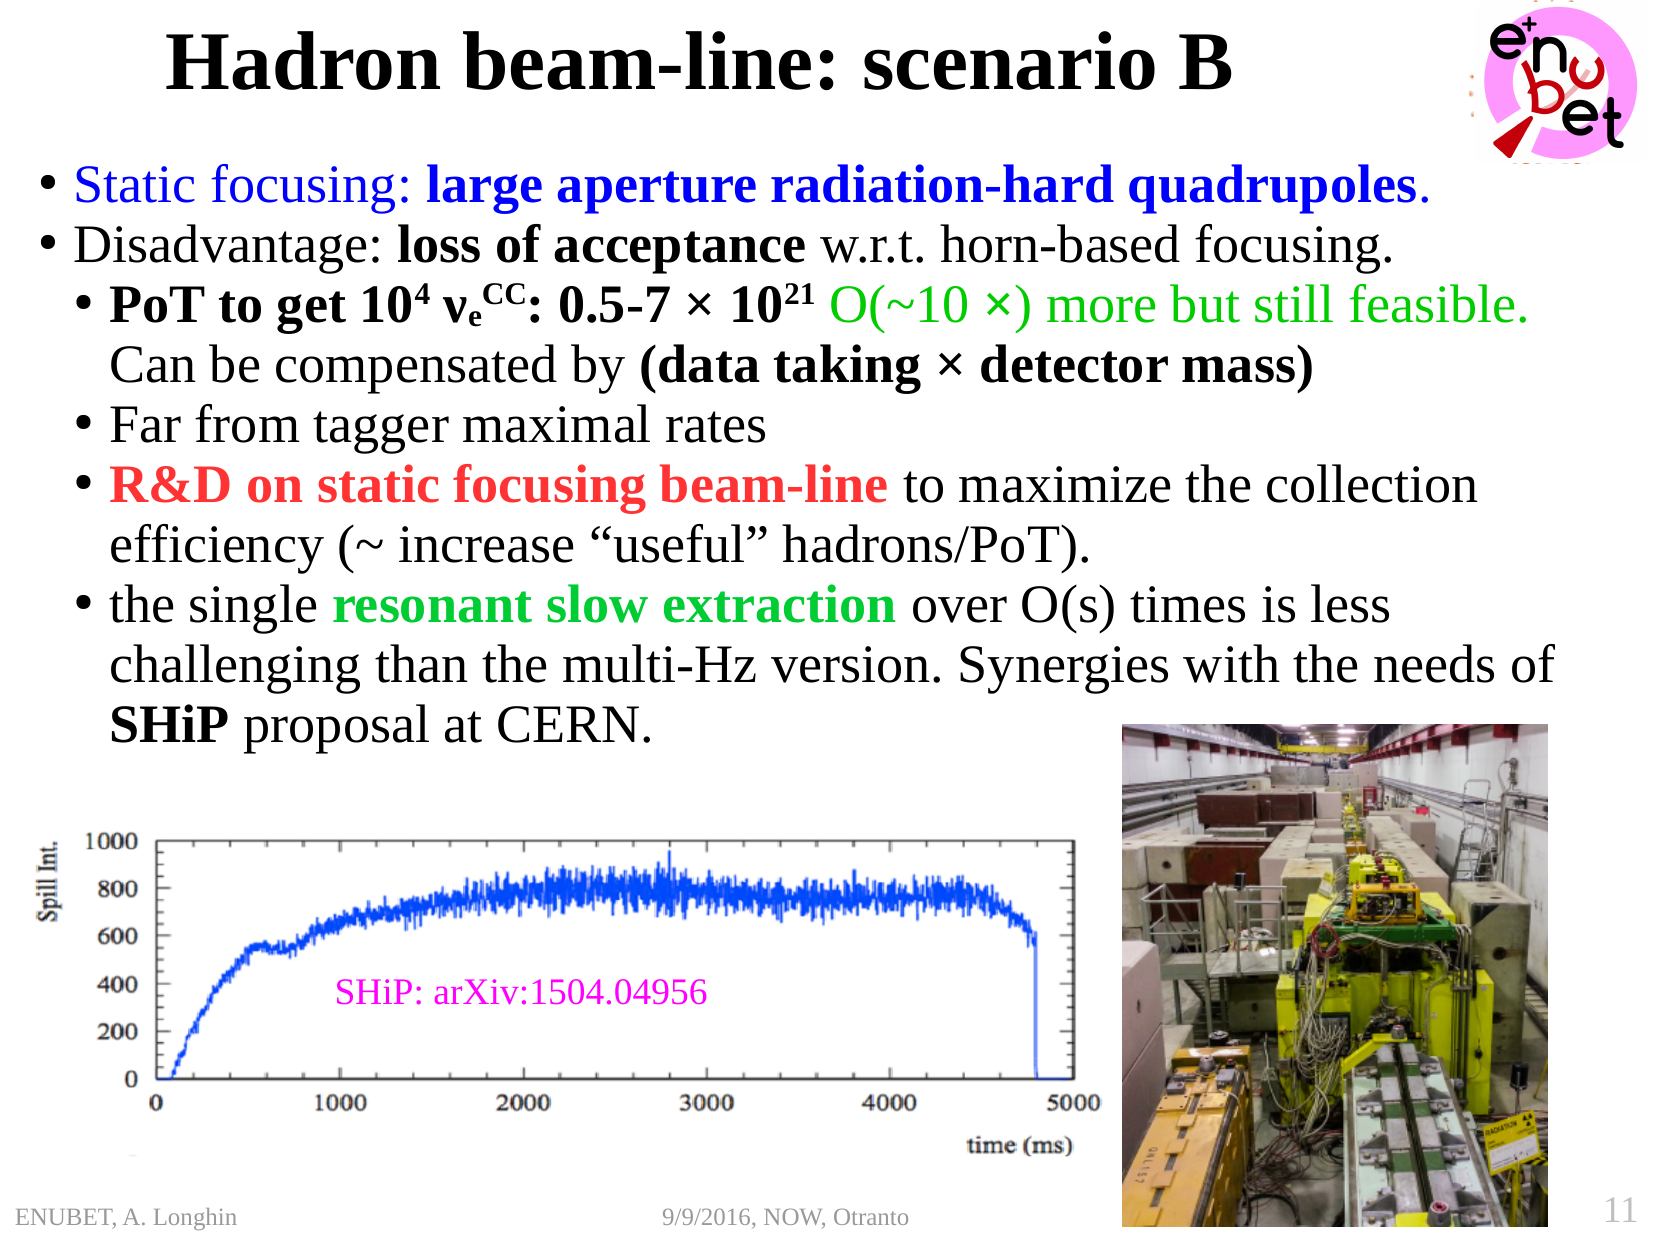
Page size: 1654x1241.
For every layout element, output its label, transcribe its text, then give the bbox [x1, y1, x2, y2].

text_box Hadron beam-line: scenario B [0, 0, 1430, 135]
picture [1463, 0, 1653, 164]
picture [1122, 724, 1548, 1227]
text_box SHiP: arXiv:1504.04956 [319, 963, 1032, 1092]
text_box Static focusing: large aperture radiation-hard quadrupoles. Disadvantage: loss of acceptance w.r.t. horn-based focusing. PoT to get 104 νeCC: 0.5-7 × 1021 O(~10 ×) more but still feasible. Can be compensated by (data taking × detector mass) Far from tagger maximal rates R&D on static focusing beam-line to maximize the collection efficiency (~ increase “useful” hadrons/PoT). the single resonant slow extraction over O(s) times is less challenging than the multi-Hz version. Synergies with the needs of SHiP proposal at CERN. [23, 146, 1642, 786]
picture [18, 814, 1105, 1174]
